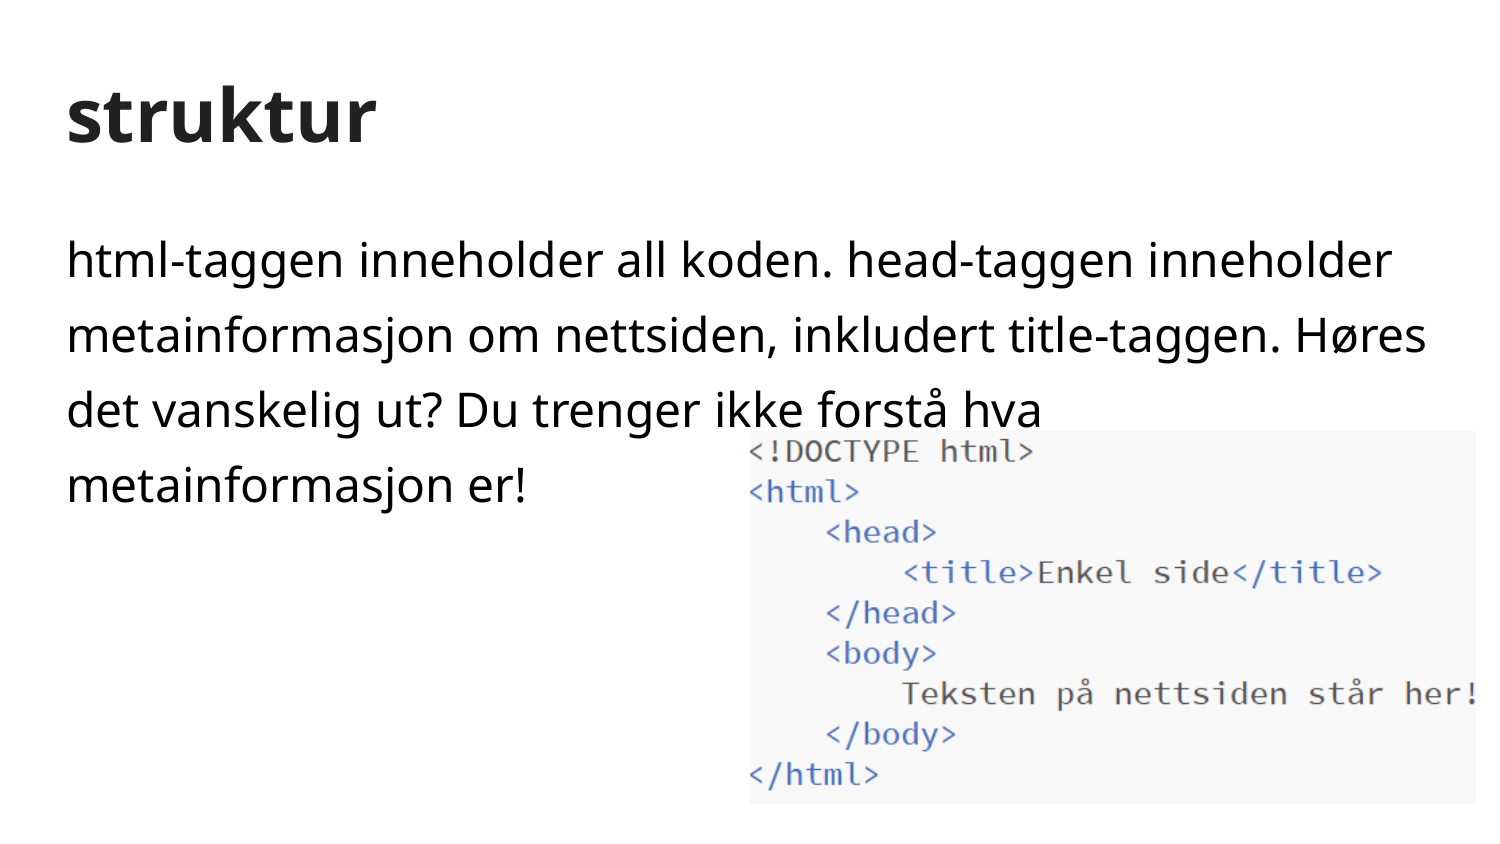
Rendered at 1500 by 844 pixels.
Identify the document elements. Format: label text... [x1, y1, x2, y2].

list html-taggen inneholder all koden. head-taggen inneholder metainformasjon om nettsiden, inkludert title-taggen. Høres det vanskelig ut? Du trenger ikke forstå hva metainformasjon er! [51, 201, 1449, 750]
title struktur [51, 48, 1449, 180]
picture [750, 431, 1476, 804]
